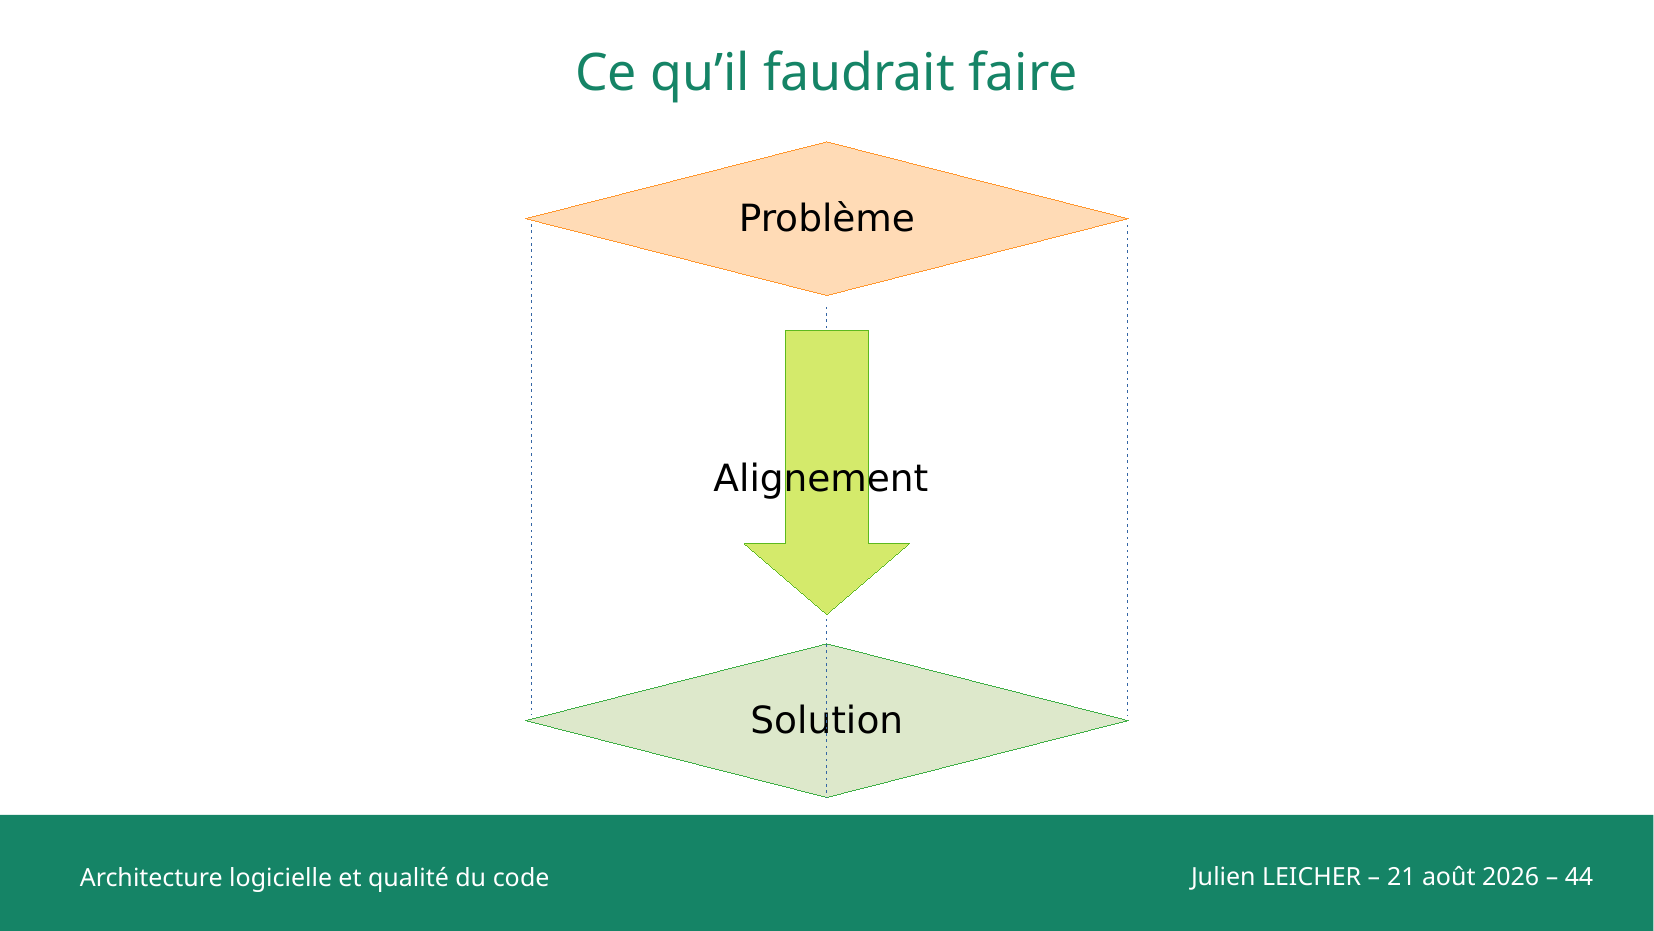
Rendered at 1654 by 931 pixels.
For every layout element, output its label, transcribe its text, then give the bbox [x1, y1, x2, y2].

text_box Problème [525, 141, 1129, 296]
text_box Ce qu’il faudrait faire [0, 27, 1654, 113]
text_box Julien LEICHER – 7 mars 2022 – <numéro> [0, 814, 1654, 931]
text_box Architecture logicielle et qualité du code [64, 852, 798, 898]
text_box [785, 330, 869, 448]
text_box [744, 508, 910, 615]
text_box Alignement [561, 448, 1081, 508]
text_box Solution [525, 643, 1129, 798]
